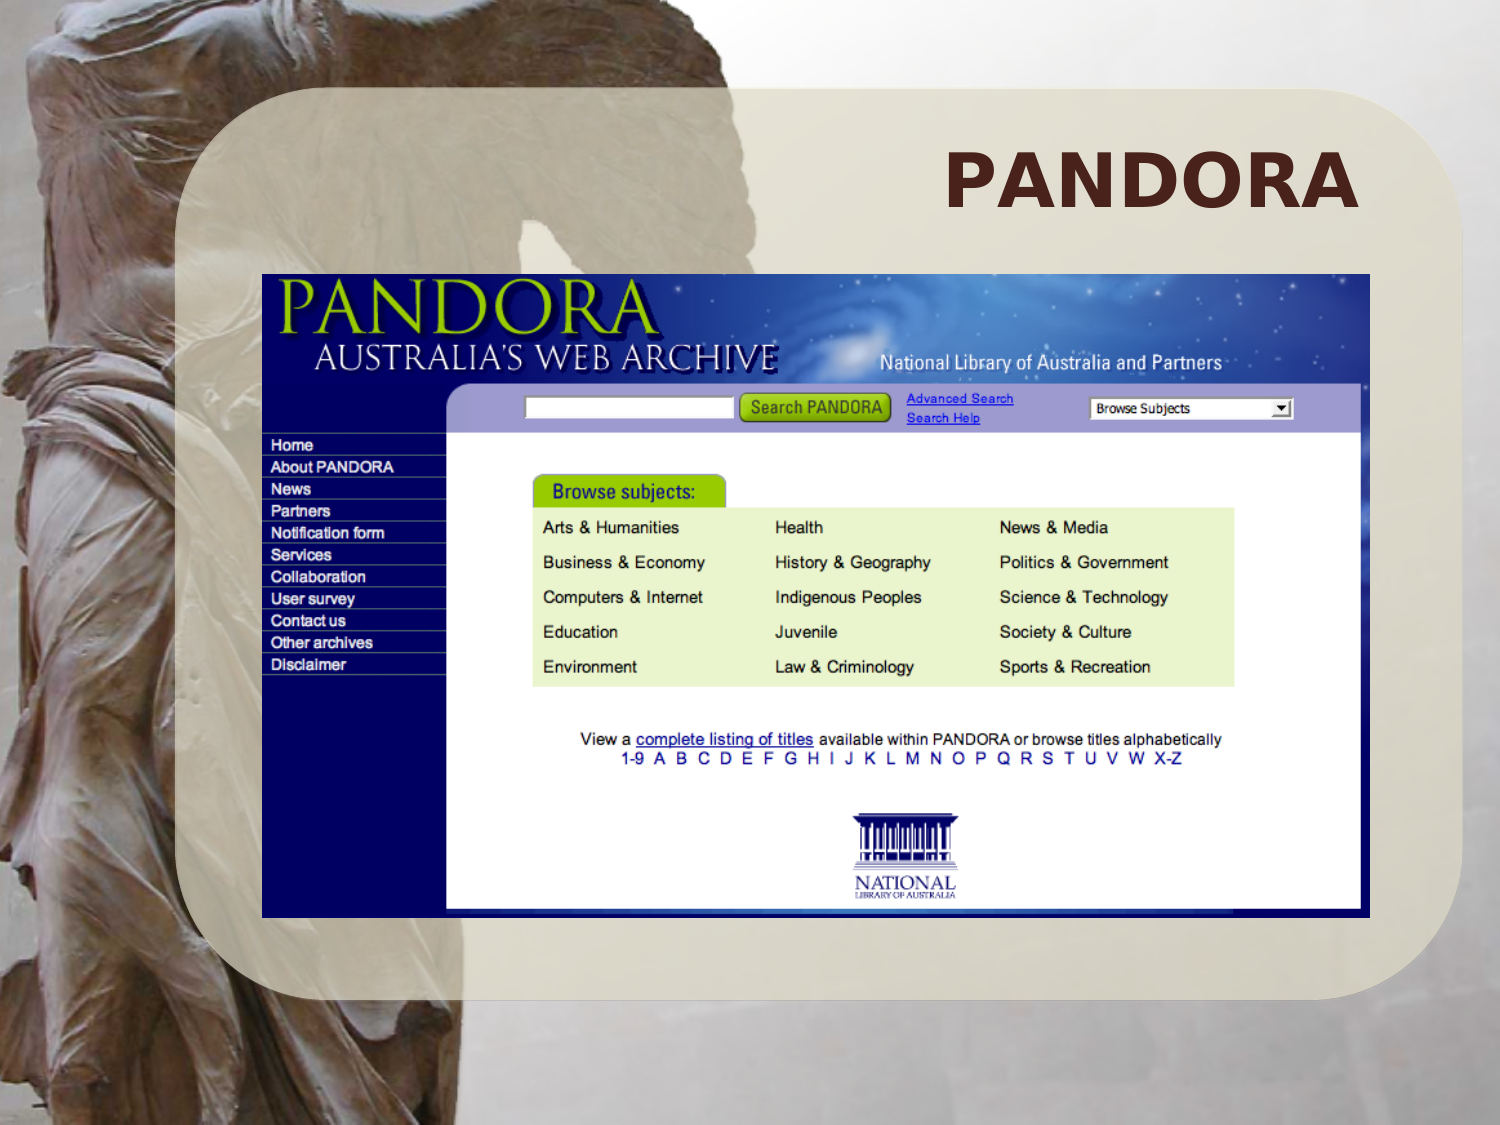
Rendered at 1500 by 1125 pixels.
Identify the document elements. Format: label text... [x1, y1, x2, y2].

title PANDORA [200, 87, 1375, 276]
picture [0, 0, 1500, 1125]
